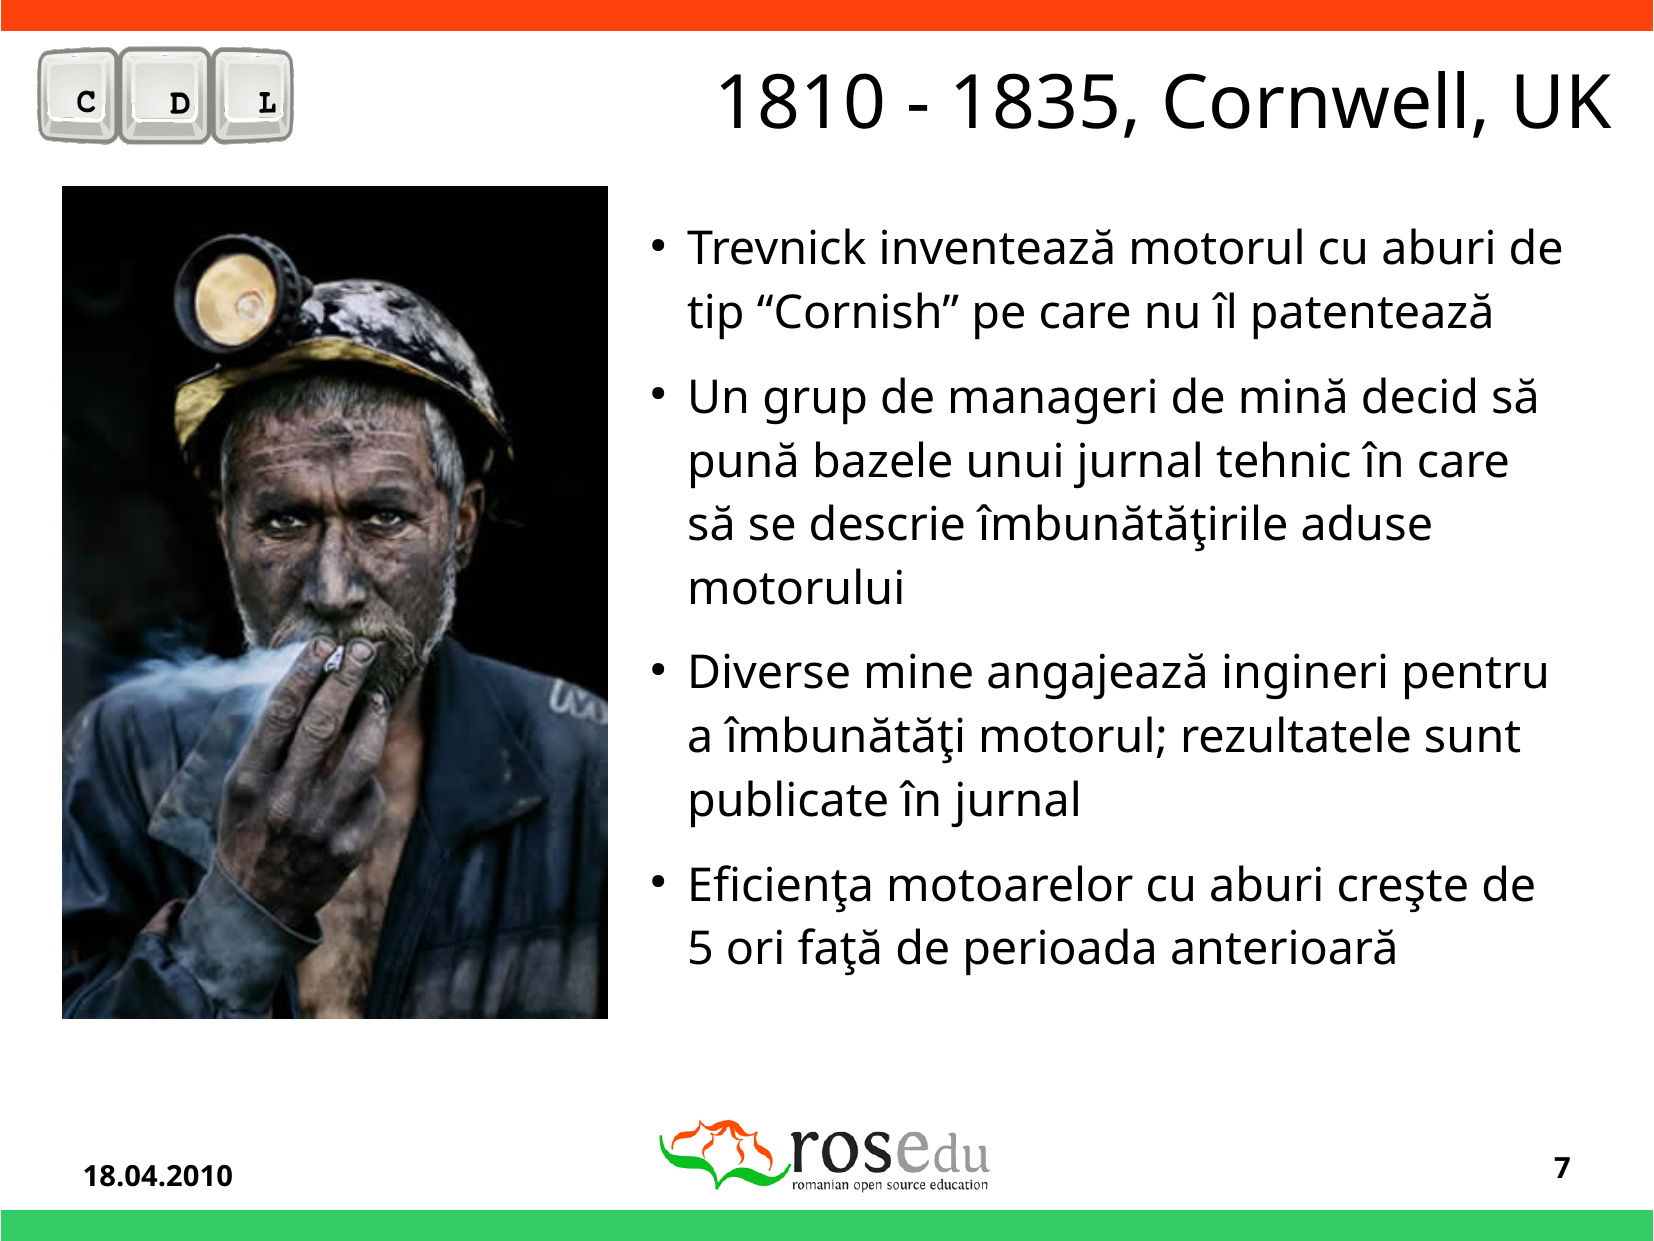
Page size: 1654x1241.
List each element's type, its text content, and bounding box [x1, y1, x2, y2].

picture [62, 186, 608, 1019]
picture [37, 46, 294, 145]
title 1810 - 1835, Cornwell, UK [300, 52, 1613, 146]
list Trevnick inventează motorul cu aburi de tip “Cornish” pe care nu îl patentează Un grup de manageri de mină decid să pună bazele unui jurnal tehnic în care să se descrie îmbunătăţirile aduse motorului Diverse mine angajează ingineri pentru a îmbunătăţi motorul; rezultatele sunt publicate în jurnal Eficienţa motoarelor cu aburi creşte de 5 ori faţă de perioada anterioară [637, 187, 1571, 1007]
picture [656, 1104, 1005, 1209]
